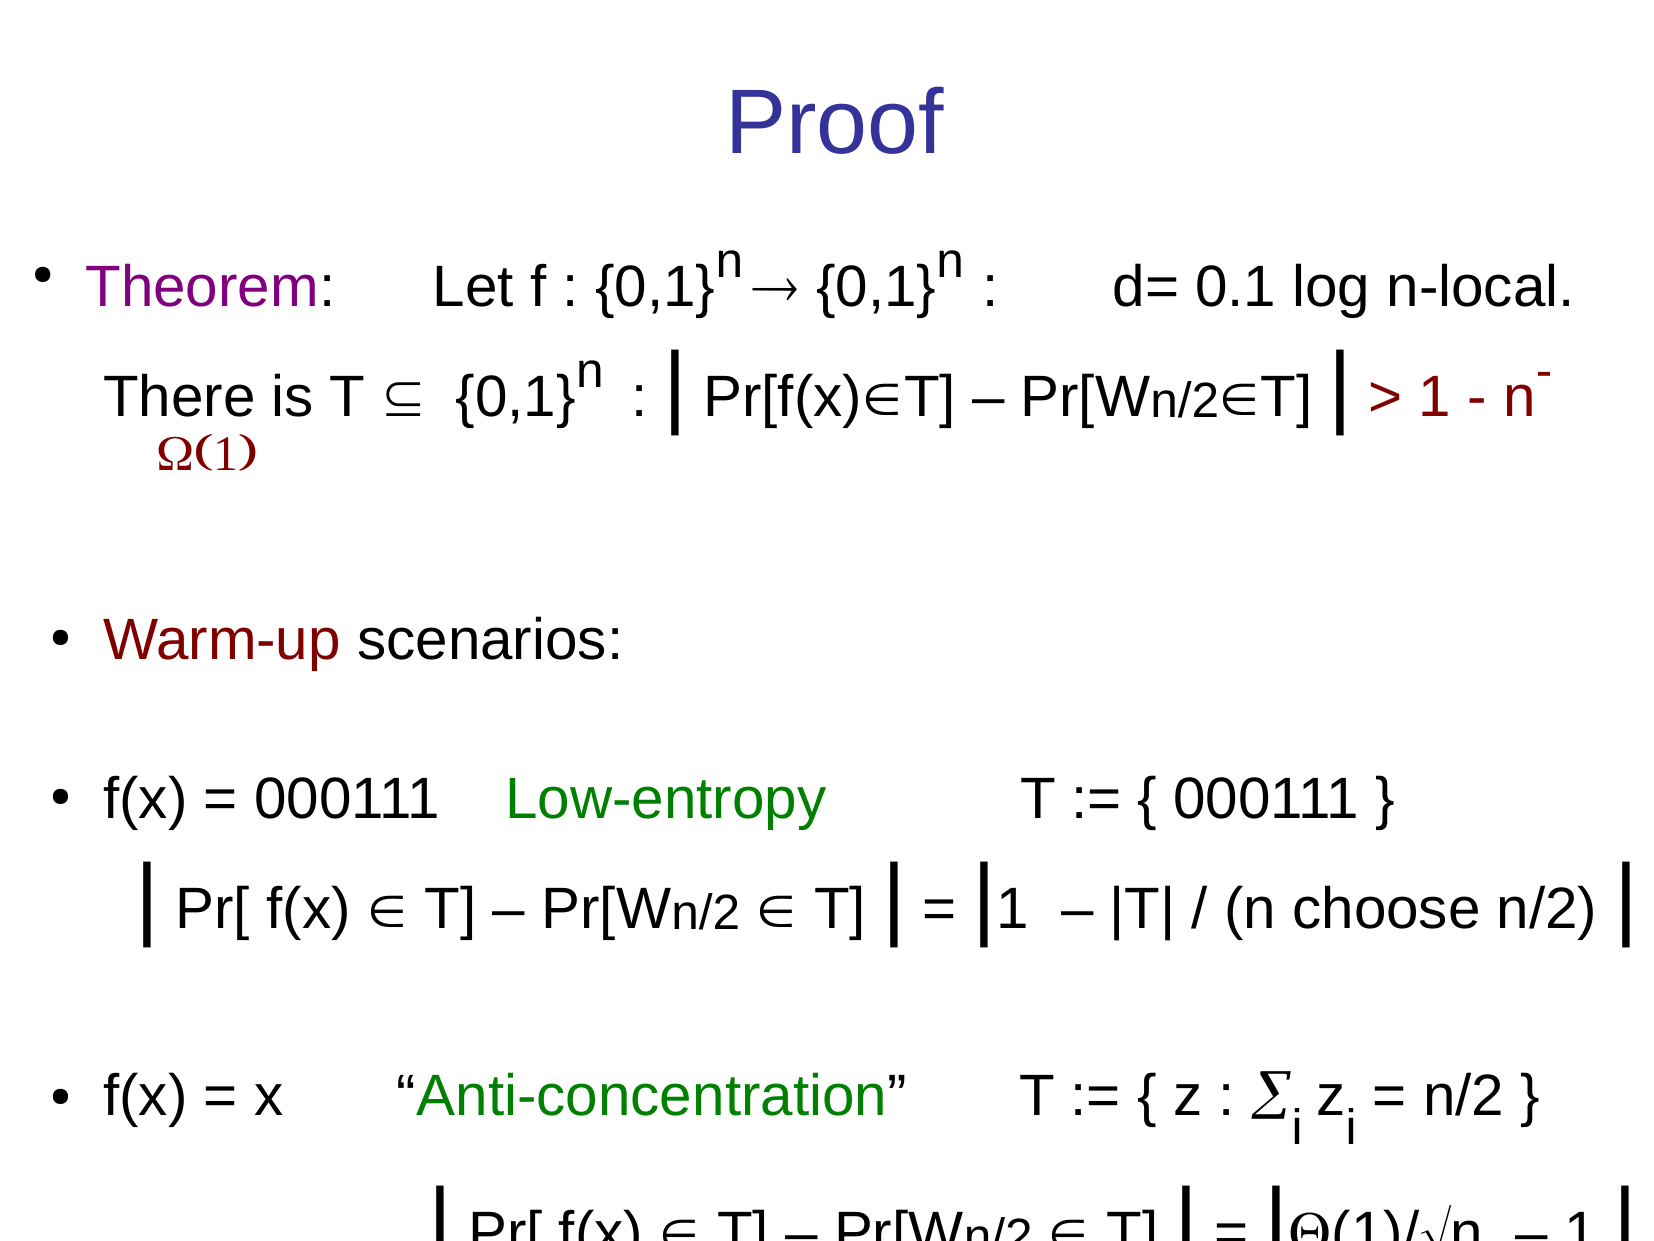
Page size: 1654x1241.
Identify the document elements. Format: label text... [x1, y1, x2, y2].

list Theorem: Let f : {0,1}n  {0,1}n : d= 0.1 log n-local. There is T  {0,1}n : | Pr[f(x)T] – Pr[Wn/2T] | > 1 - n-(1) Warm-up scenarios: f(x) = 000111 Low-entropy T := { 000111 } | Pr[ f(x)  T] – Pr[Wn/2  T] | = |1 – |T| / (n choose n/2) | f(x) = x “Anti-concentration” T := { z : i zi = n/2 } | Pr[ f(x)  T] – Pr[Wn/2  T] | = |Q(1)/n – 1 | [0, 225, 1654, 1241]
title Proof [131, 18, 1538, 226]
